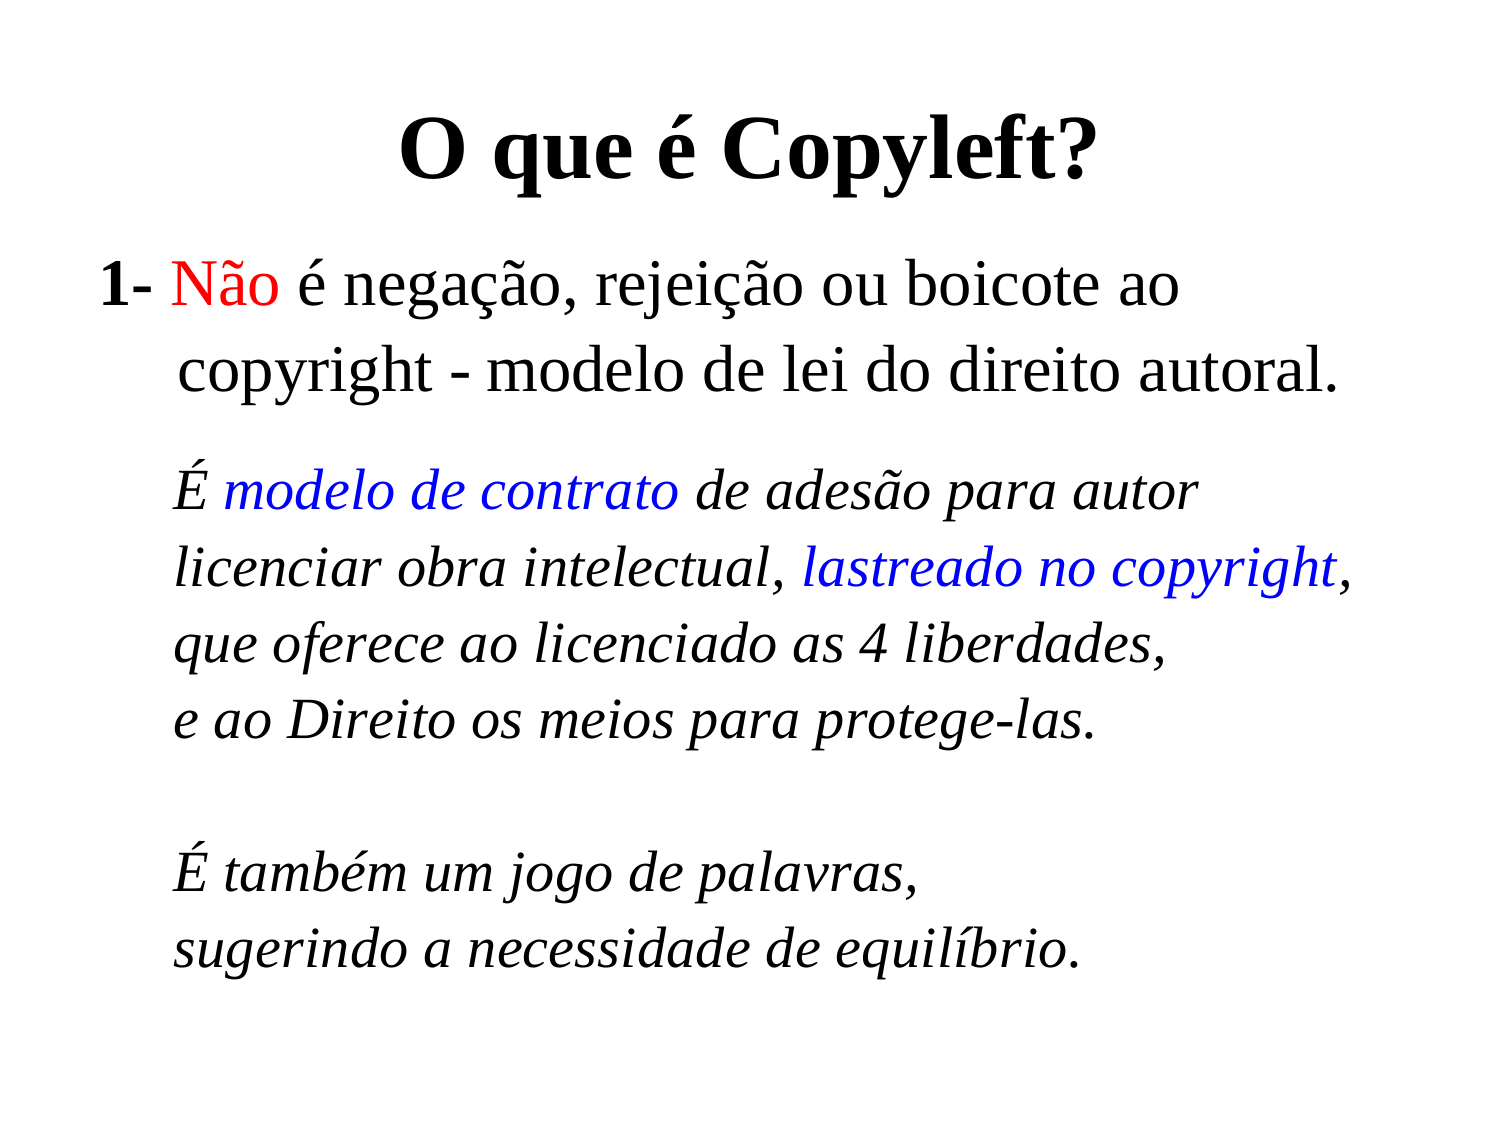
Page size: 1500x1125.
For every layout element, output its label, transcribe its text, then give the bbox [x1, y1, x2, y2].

title O que é Copyleft? [0, 78, 1500, 218]
text_box 1- Não é negação, rejeição ou boicote ao copyright - modelo de lei do direito autoral. É modelo de contrato de adesão para autor licenciar obra intelectual, lastreado no copyright, que oferece ao licenciado as 4 liberdades, e ao Direito os meios para protege-las. É também um jogo de palavras, sugerindo a necessidade de equilíbrio. [98, 246, 1423, 1101]
